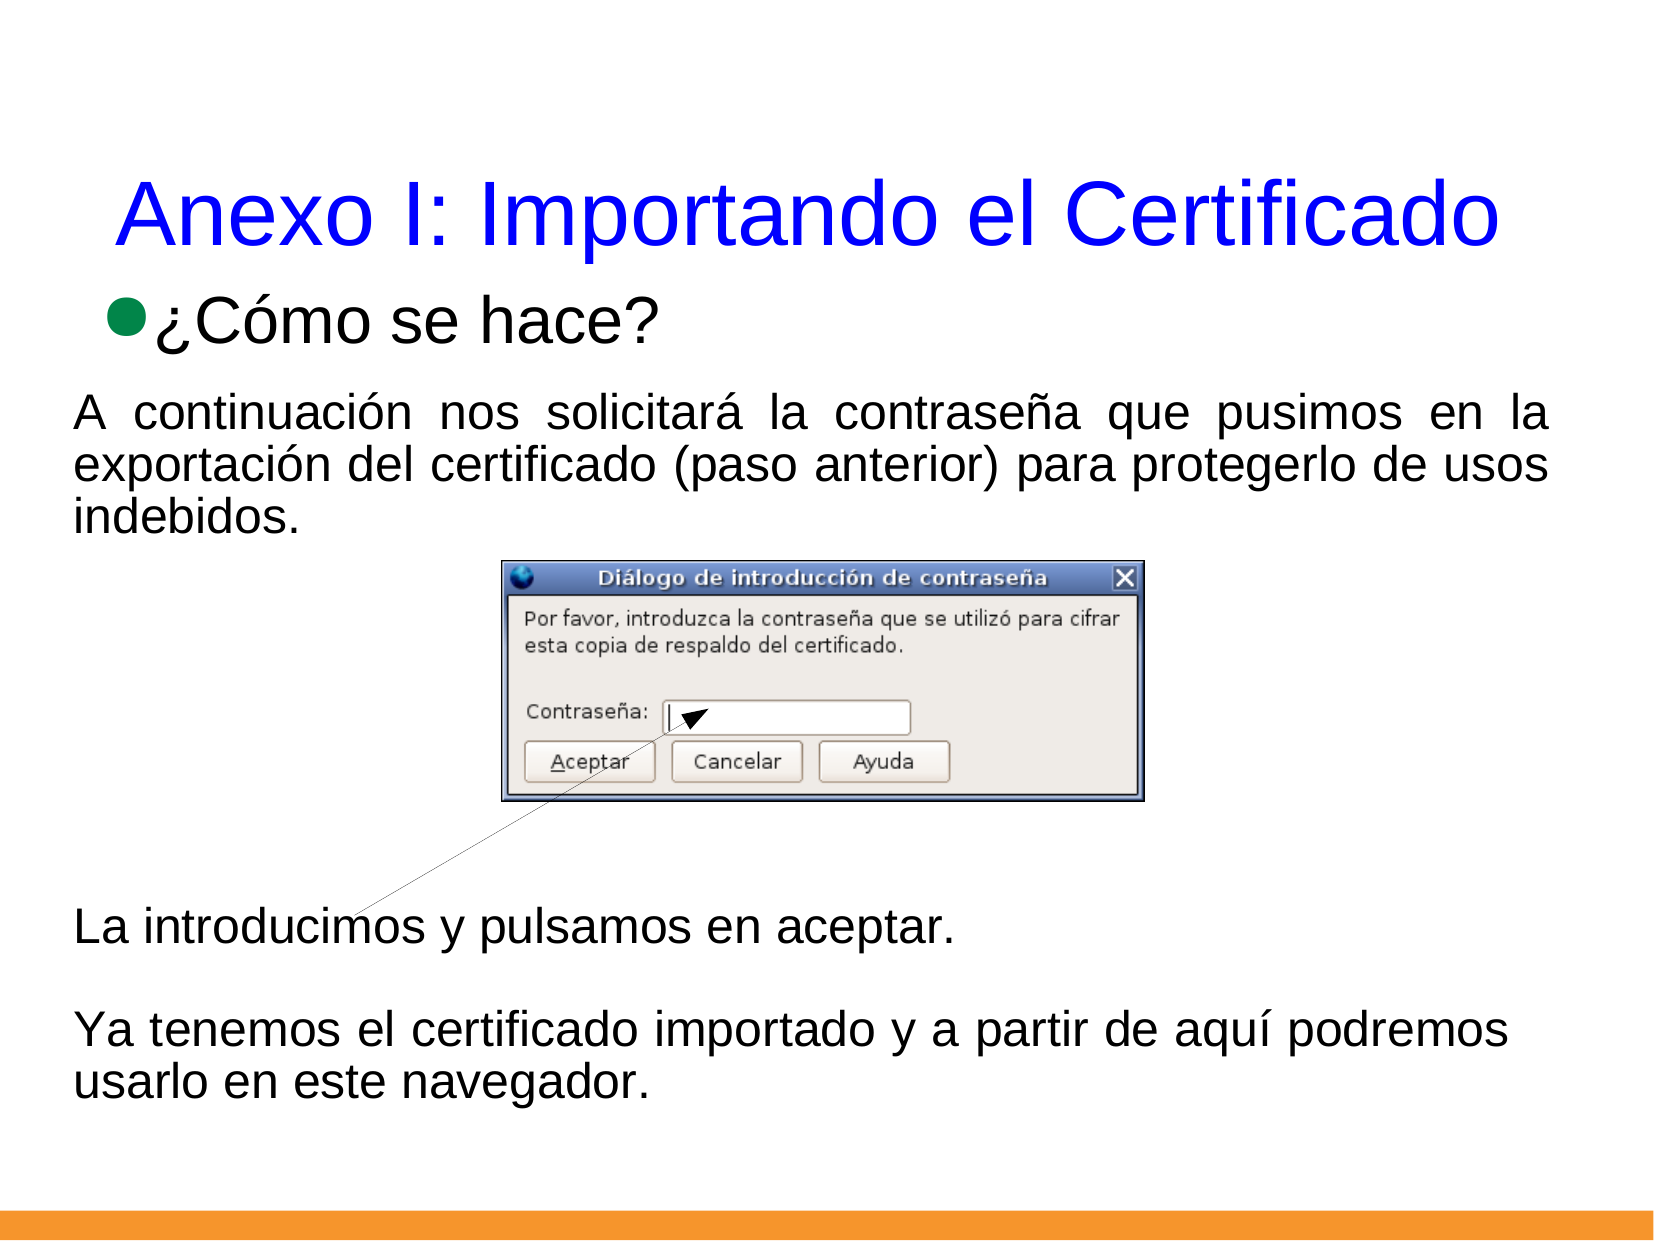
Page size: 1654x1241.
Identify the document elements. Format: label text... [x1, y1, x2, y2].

text_box La introducimos y pulsamos en aceptar. Ya tenemos el certificado importado y a partir de aquí podremos usarlo en este navegador. [59, 838, 1565, 1117]
list ¿Cómo se hace? [82, 283, 1572, 373]
title Anexo I: Importando el Certificado [65, 161, 1554, 266]
picture [501, 560, 1145, 802]
text_box A continuación nos solicitará la contraseña que pusimos en la exportación del certificado (paso anterior) para protegerlo de usos indebidos. [59, 380, 1565, 607]
